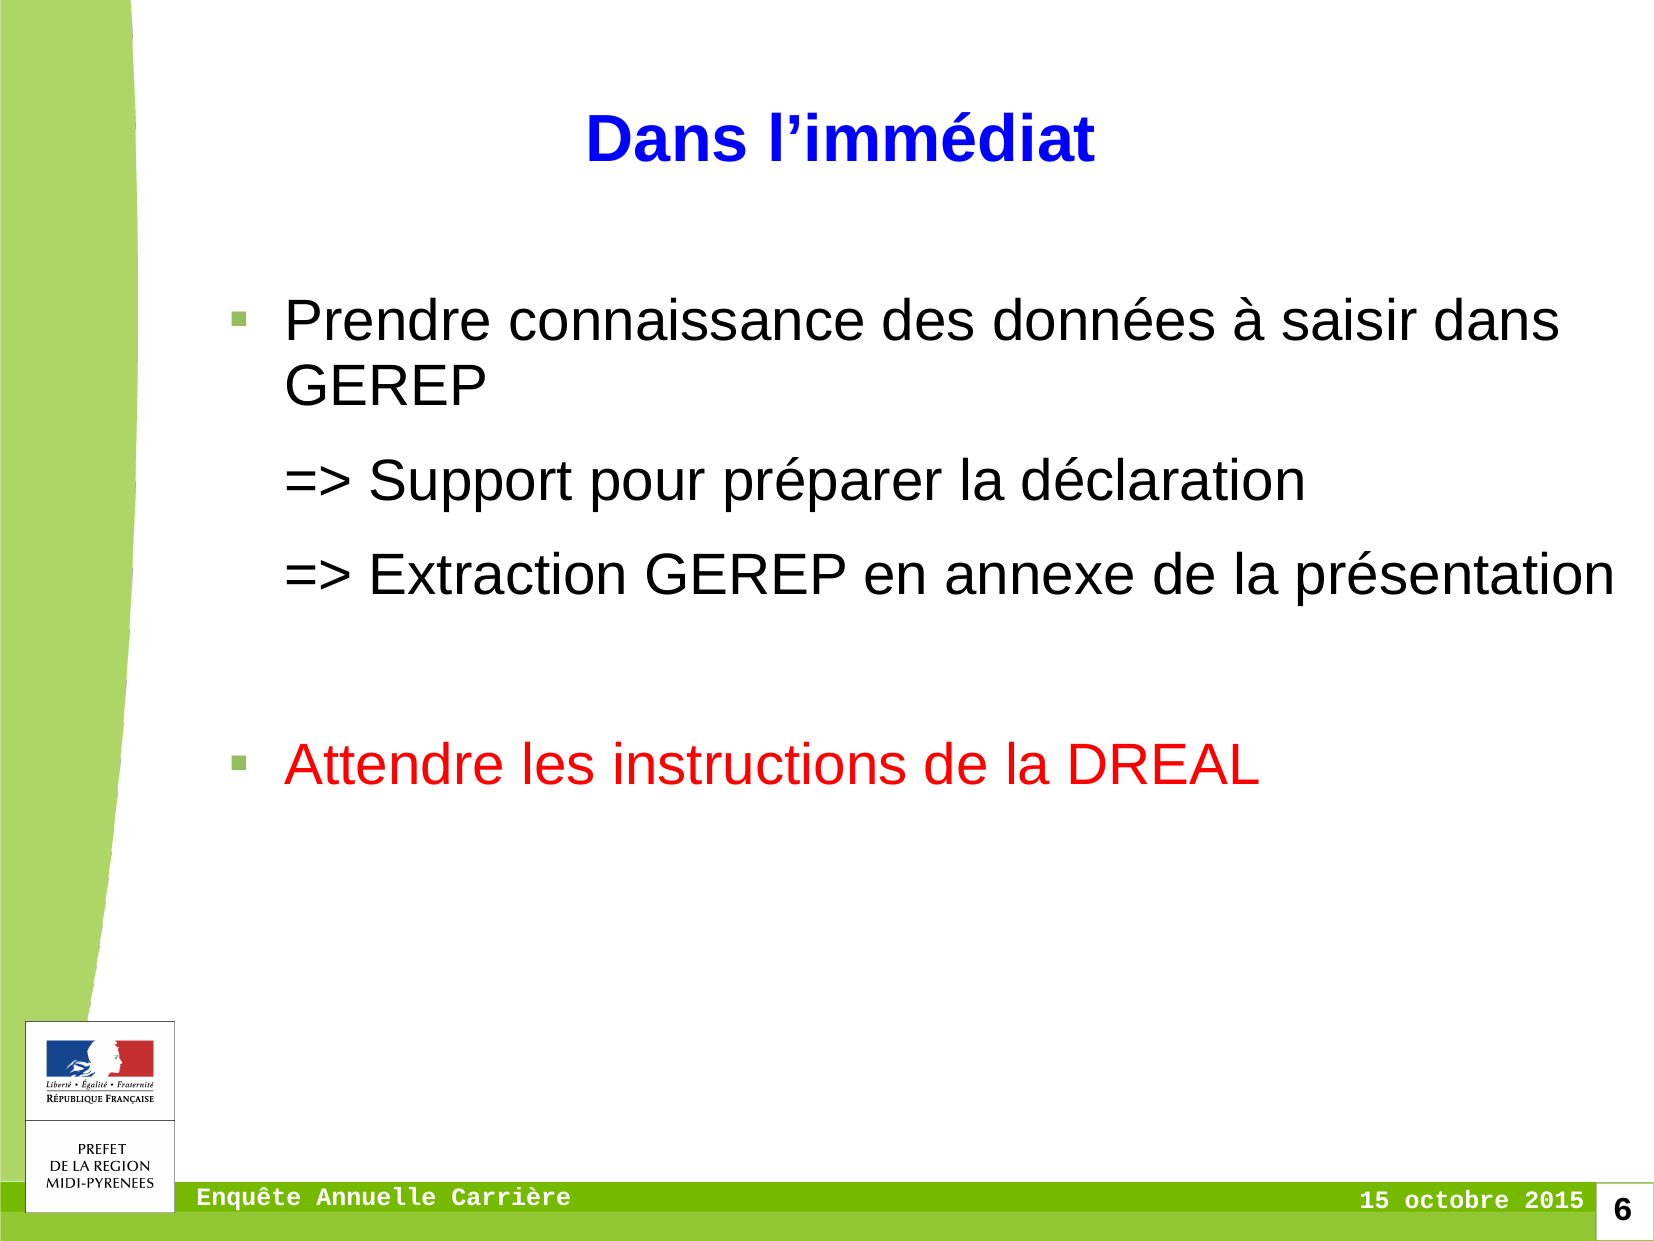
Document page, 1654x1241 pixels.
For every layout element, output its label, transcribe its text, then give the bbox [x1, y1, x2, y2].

list Prendre connaissance des données à saisir dans GEREP => Support pour préparer la déclaration => Extraction GEREP en annexe de la présentation Attendre les instructions de la DREAL [143, 288, 1632, 797]
picture [0, 0, 1654, 1241]
title Dans l’immédiat [134, 34, 1548, 242]
